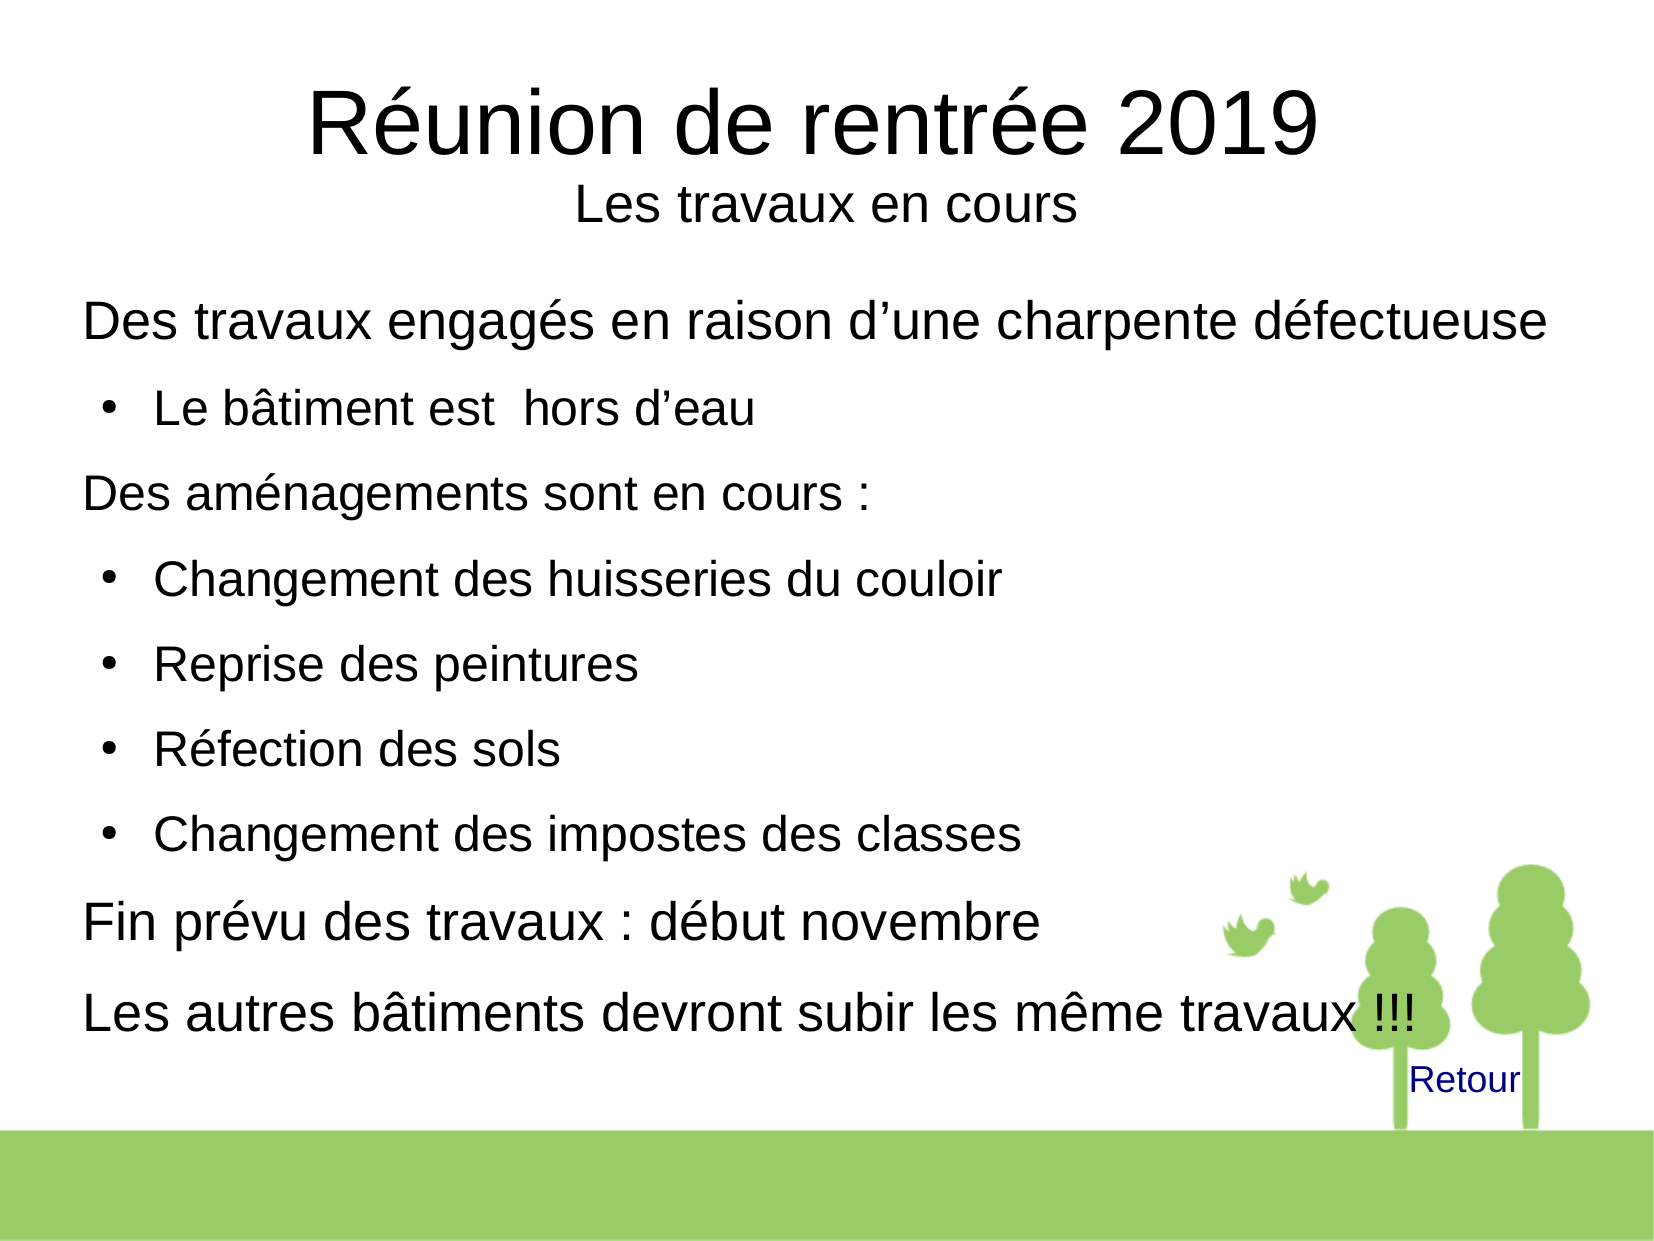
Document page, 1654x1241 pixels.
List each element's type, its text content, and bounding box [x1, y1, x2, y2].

text_box Retour [1393, 1051, 1560, 1115]
picture [0, 0, 1654, 1241]
list Des travaux engagés en raison d’une charpente défectueuse Le bâtiment est hors d’eau Des aménagements sont en cours : Changement des huisseries du couloir Reprise des peintures Réfection des sols Changement des impostes des classes Fin prévu des travaux : début novembre Les autres bâtiments devront subir les même travaux !!! [82, 290, 1571, 1010]
title Réunion de rentrée 2019 Les travaux en cours [82, 49, 1571, 257]
